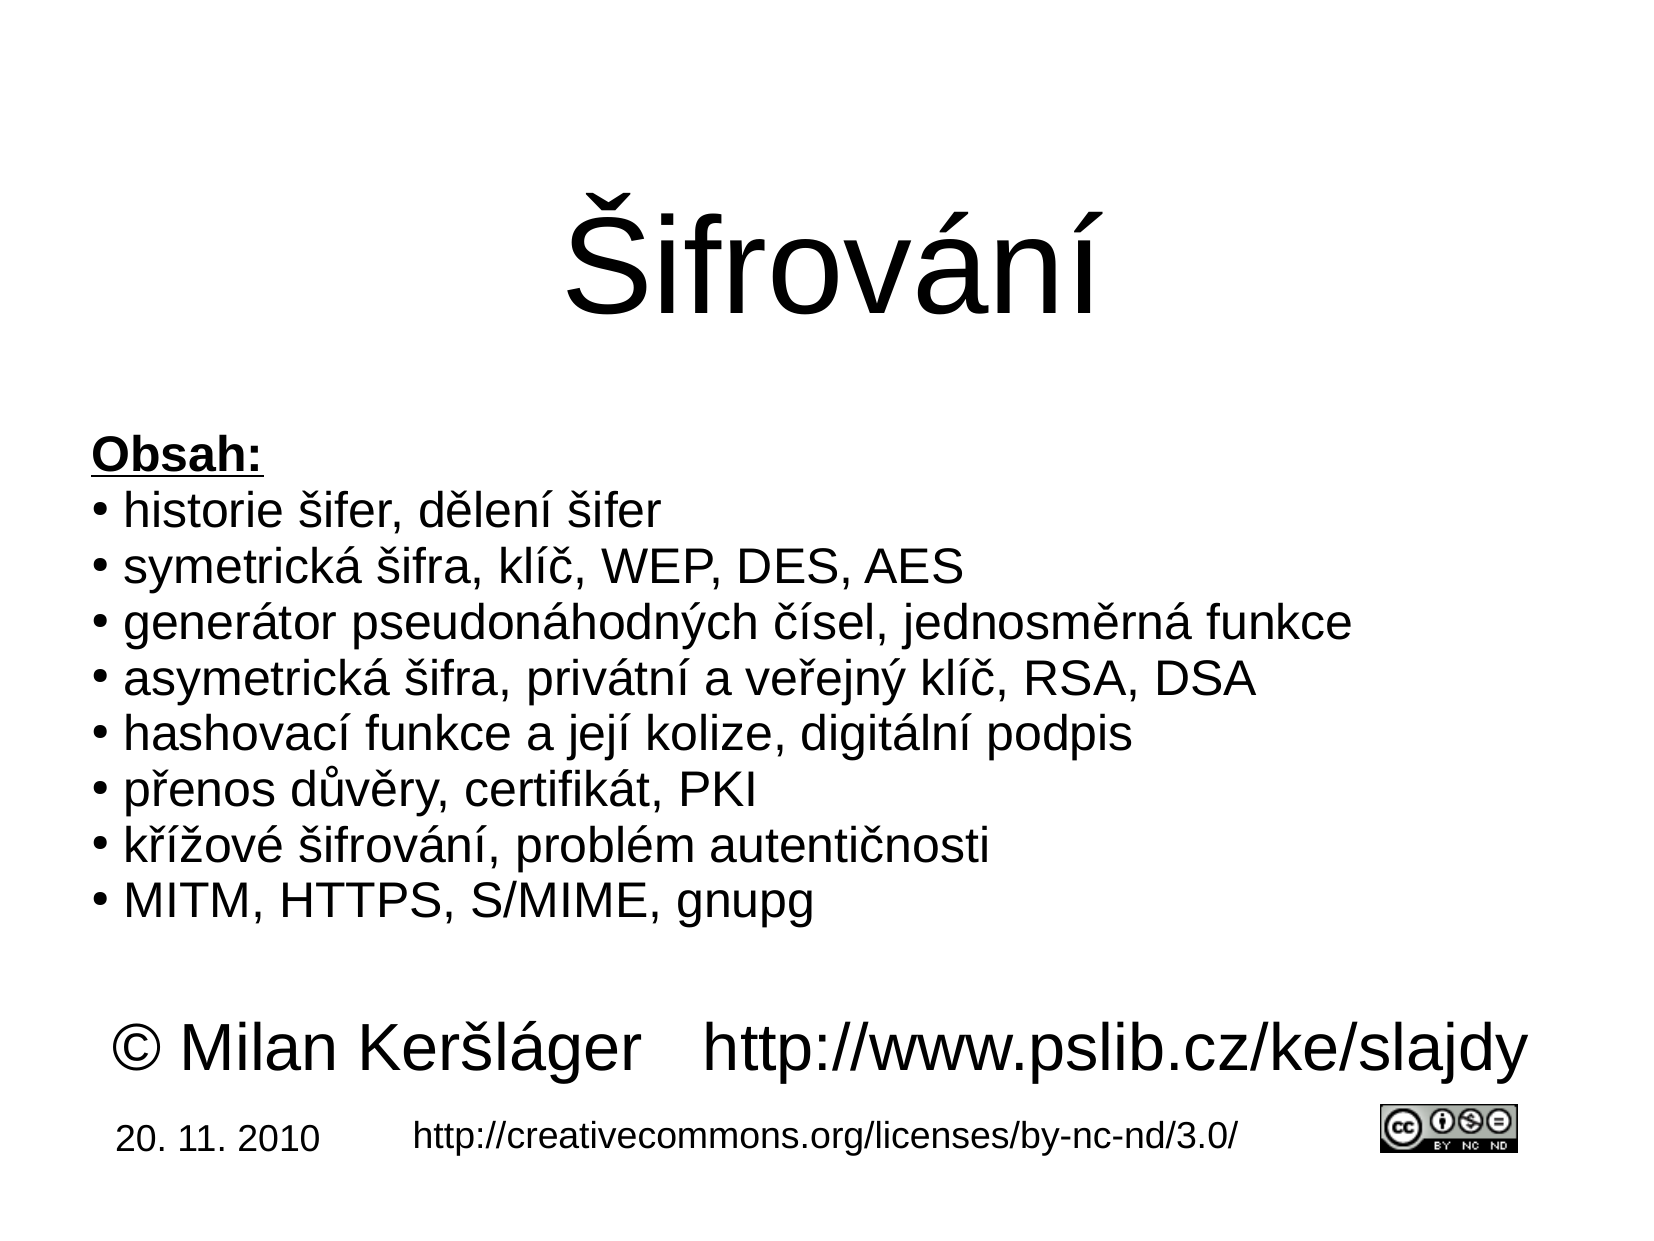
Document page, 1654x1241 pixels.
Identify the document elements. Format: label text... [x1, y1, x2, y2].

list © Milan Keršláger http://www.pslib.cz/ke/slajdy [76, 1009, 1565, 1087]
text_box http://creativecommons.org/licenses/by-nc-nd/3.0/ [339, 1107, 1313, 1165]
title Šifrování [88, 124, 1577, 408]
text_box 20.11.2010 [100, 1110, 337, 1168]
picture [1380, 1104, 1518, 1153]
text_box Obsah: historie šifer, dělení šifer symetrická šifra, klíč, WEP, DES, AES generátor pseudonáhodných čísel, jednosměrná funkce asymetrická šifra, privátní a veřejný klíč, RSA, DSA hashovací funkce a její kolize, digitální podpis přenos důvěry, certifikát, PKI křížové šifrování, problém autentičnosti MITM, HTTPS, S/MIME, gnupg [76, 419, 1583, 936]
